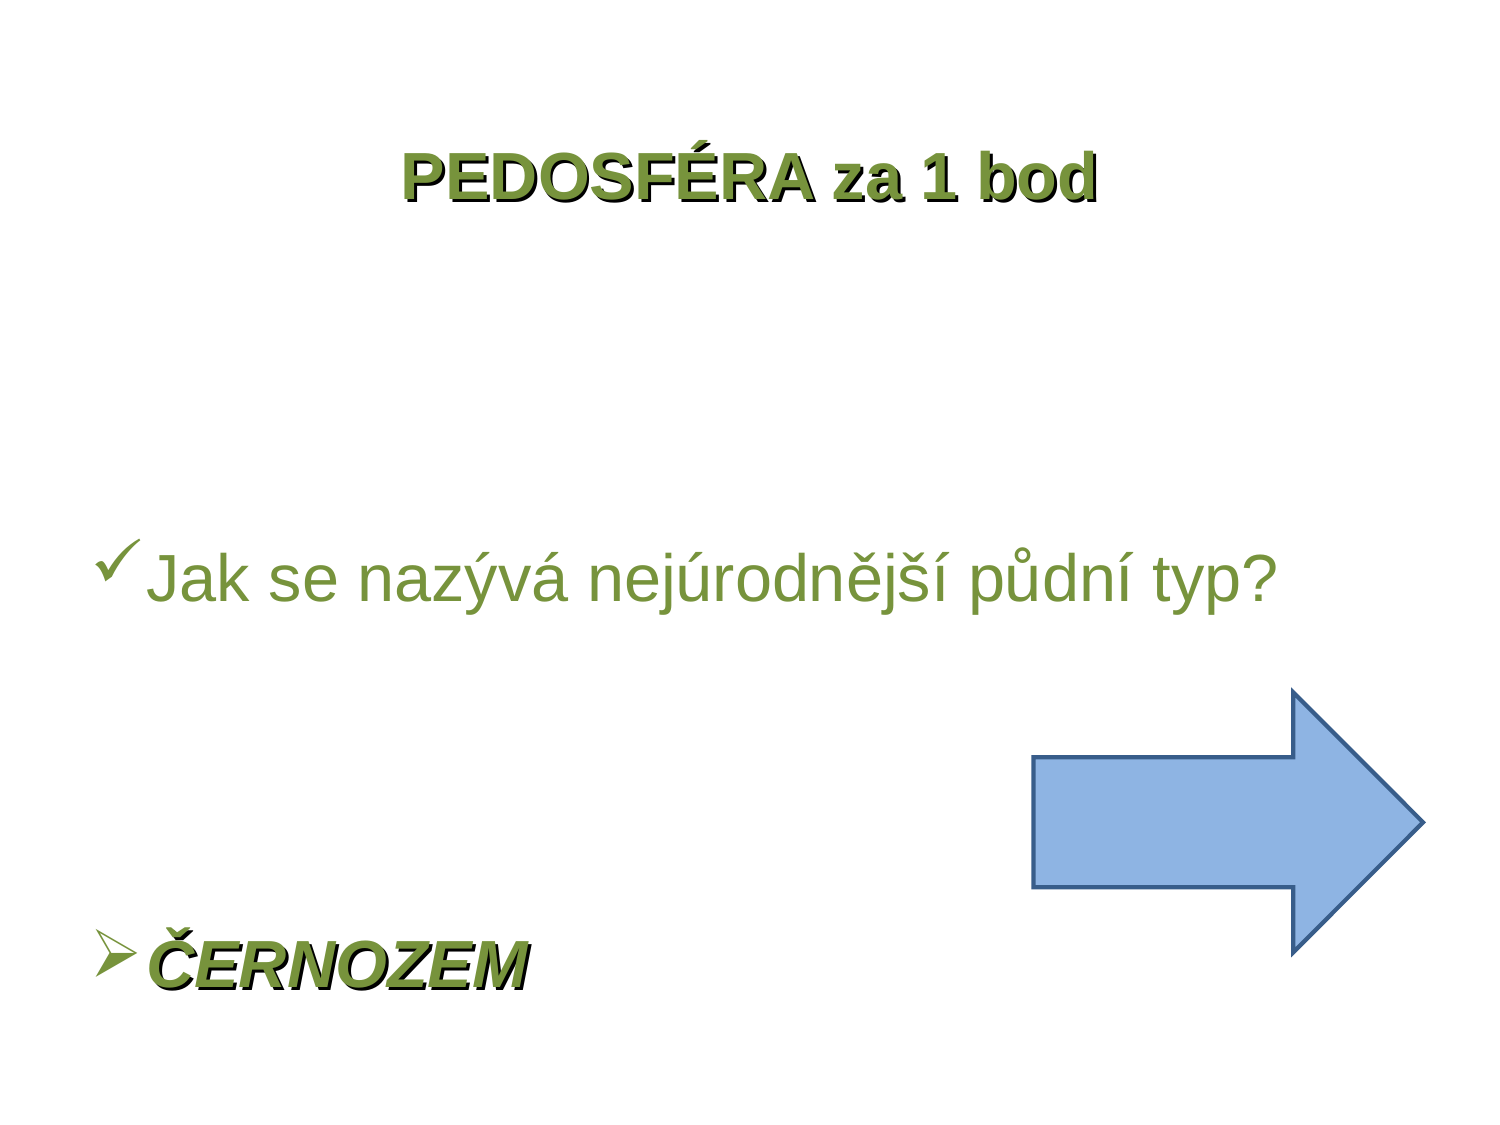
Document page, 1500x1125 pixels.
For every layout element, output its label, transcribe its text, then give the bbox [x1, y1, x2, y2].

text_box [1033, 692, 1424, 953]
list Jak se nazývá nejúrodnější půdní typ? ČERNOZEM [75, 527, 1426, 1079]
title PEDOSFÉRA za 1 bod [75, 113, 1426, 233]
